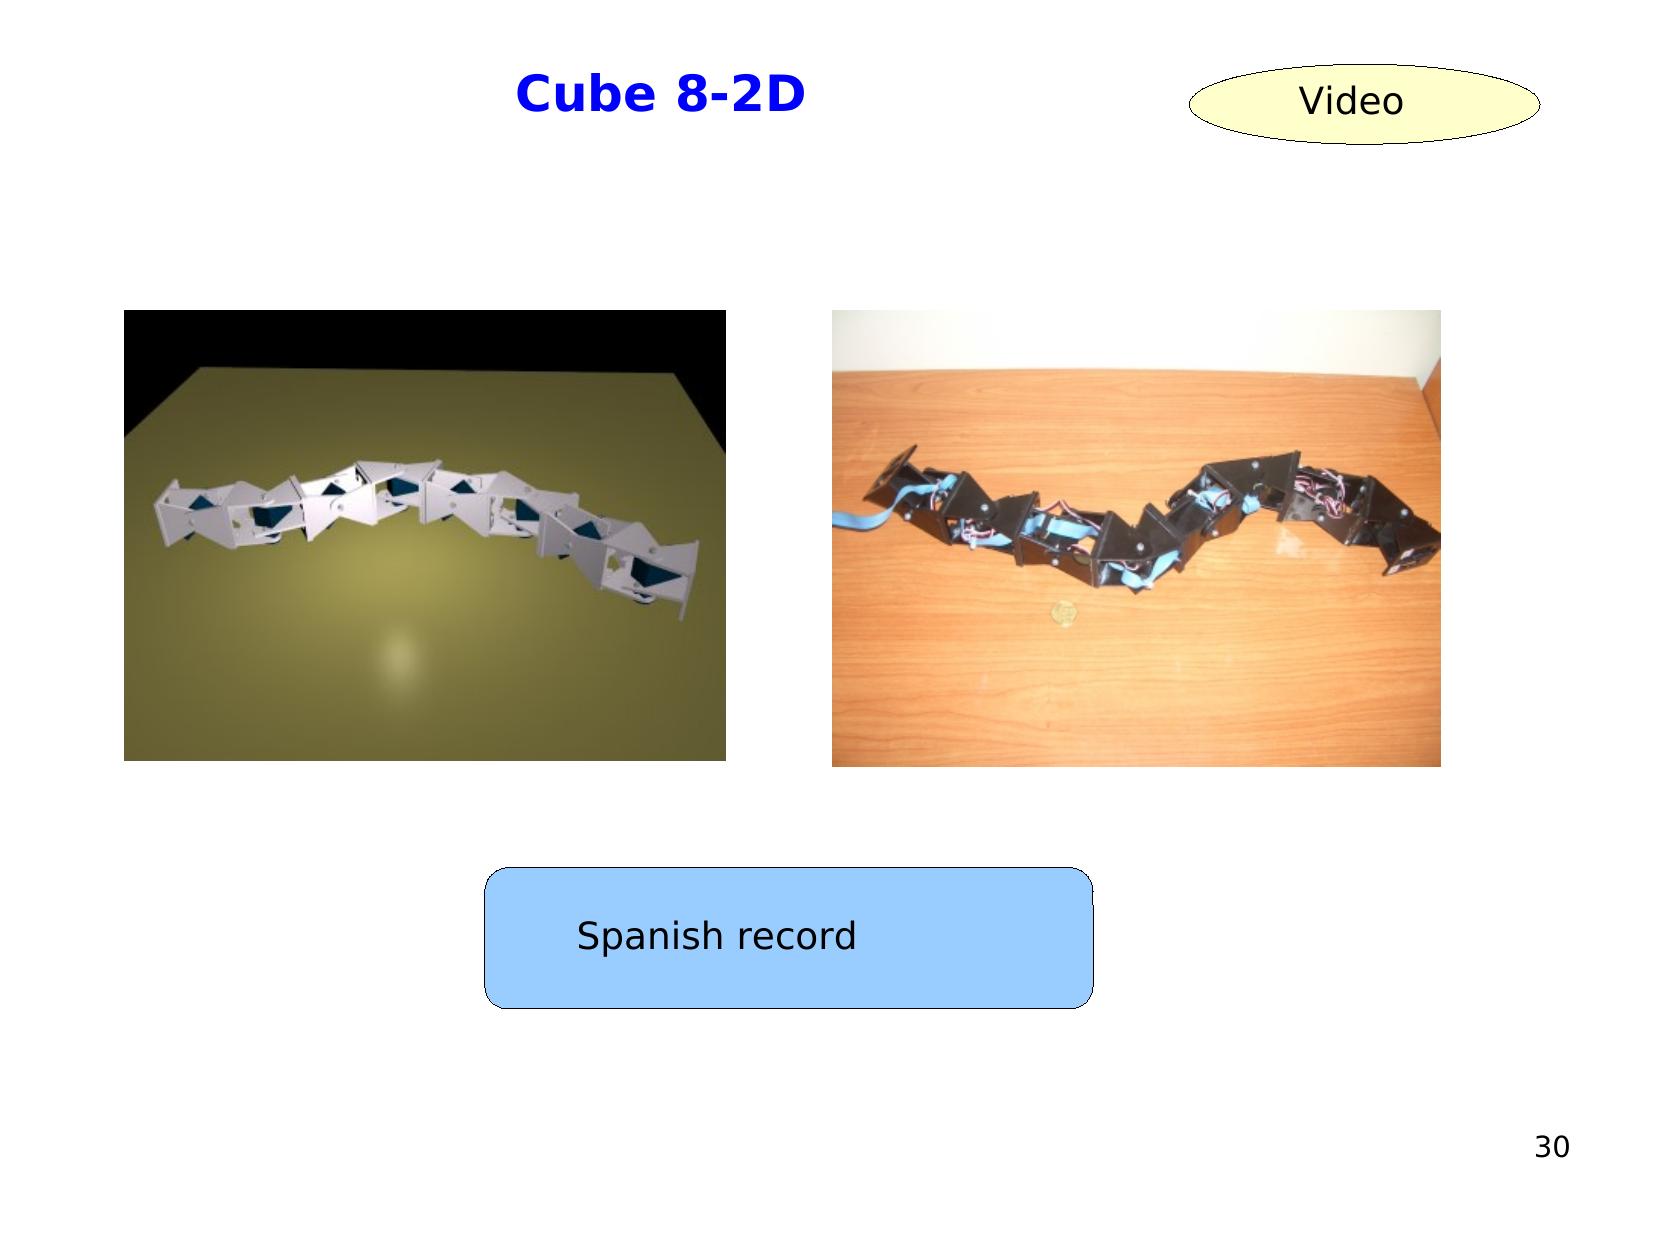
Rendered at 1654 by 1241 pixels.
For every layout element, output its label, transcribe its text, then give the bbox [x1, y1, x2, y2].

text_box [1189, 64, 1541, 145]
text_box Cube 8-2D [500, 57, 822, 131]
text_box [484, 867, 1094, 1009]
text_box Video [1283, 72, 1420, 132]
picture [124, 310, 726, 761]
text_box Spanish record [561, 907, 1025, 966]
picture [832, 310, 1441, 767]
